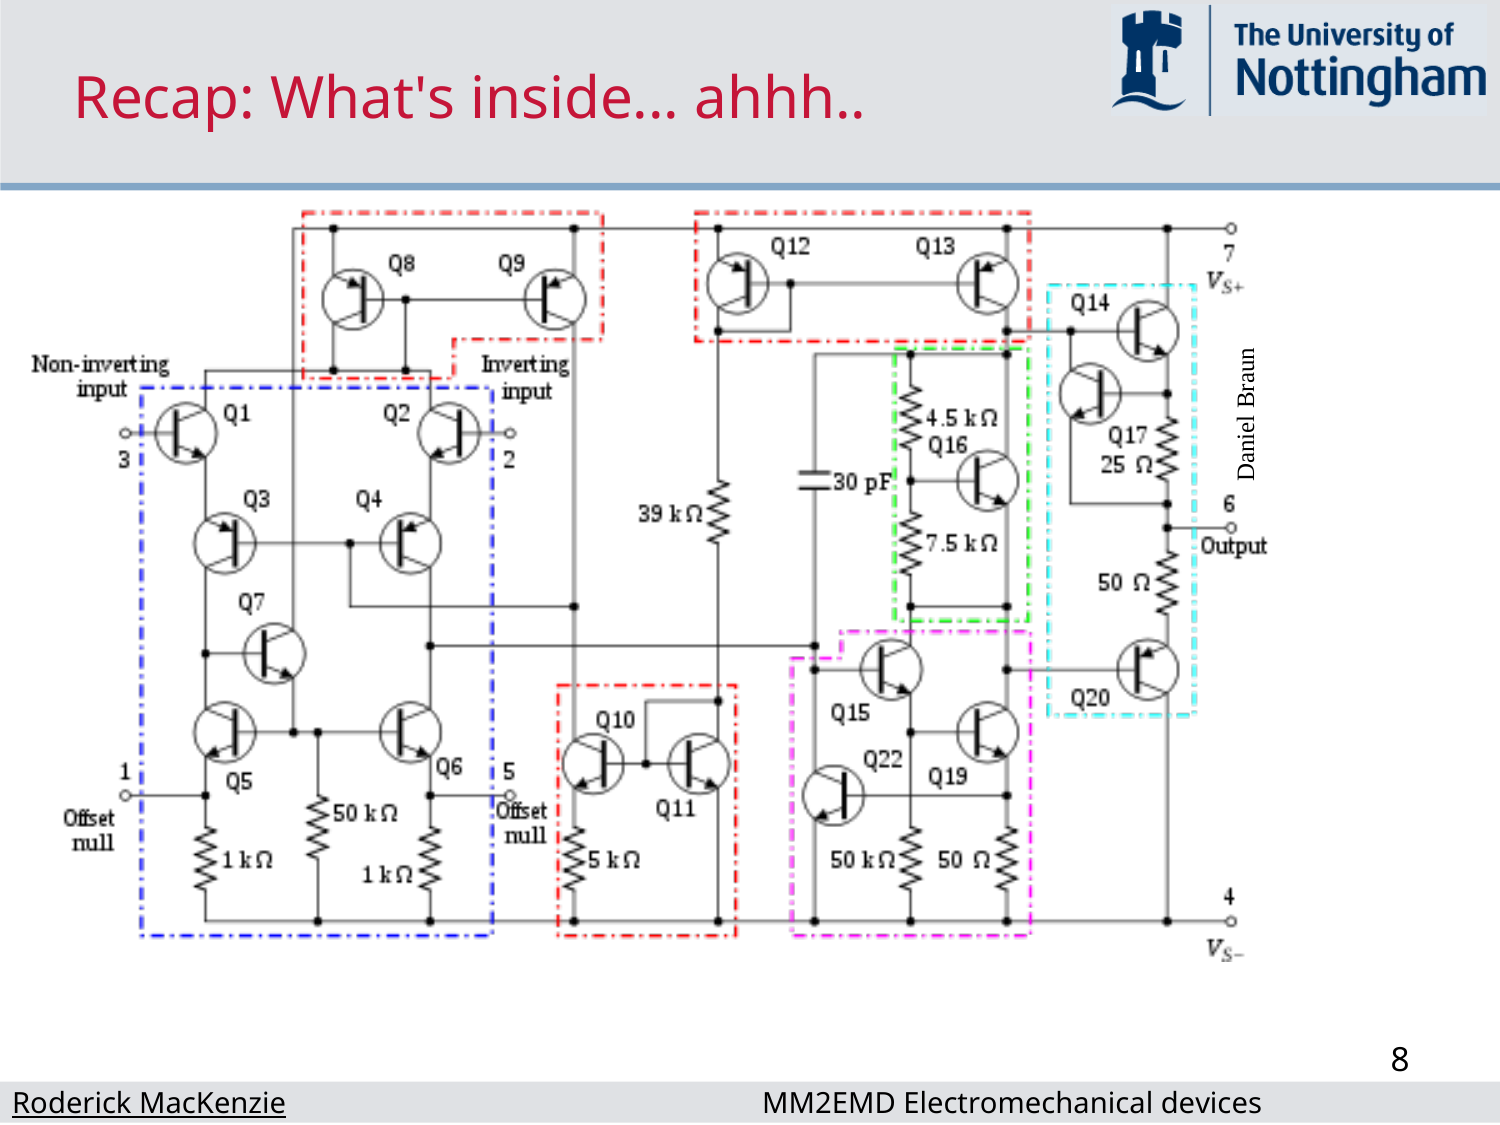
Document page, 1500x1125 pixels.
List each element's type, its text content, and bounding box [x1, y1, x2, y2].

text_box Daniel Braun [1221, 185, 1297, 497]
picture [30, 206, 1280, 962]
text_box <number> [1375, 1030, 1500, 1101]
picture [1111, 4, 1487, 116]
title Recap: What's inside... ahhh.. [59, 43, 1297, 148]
